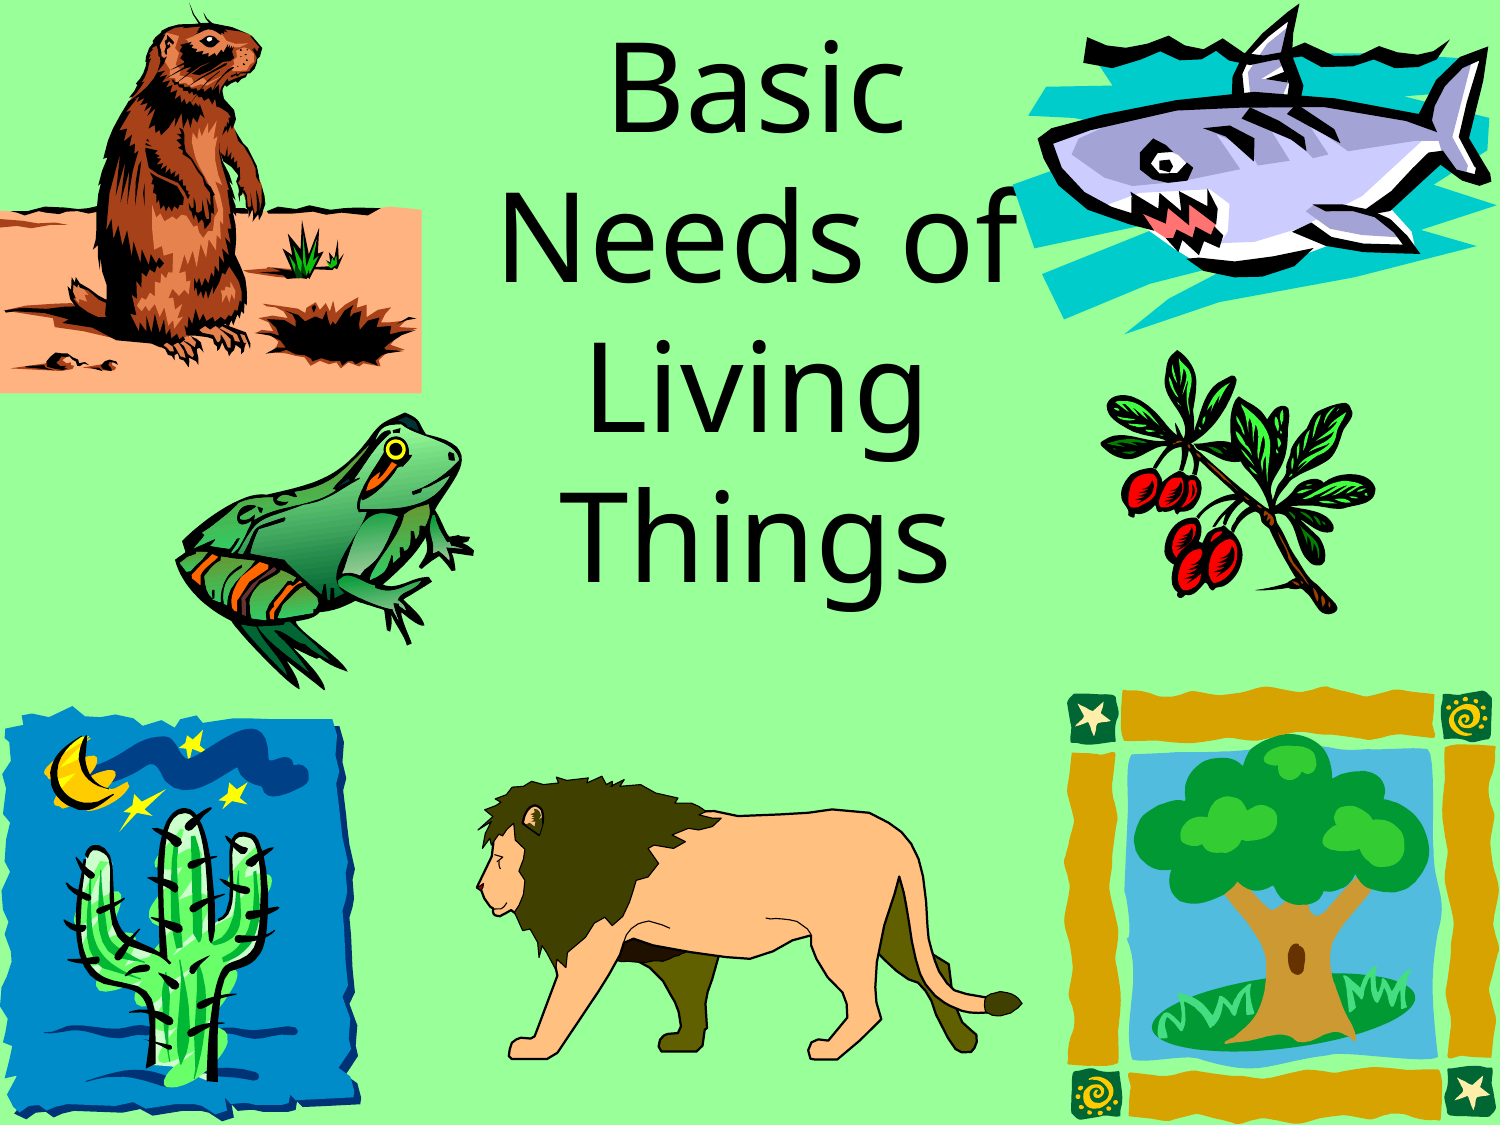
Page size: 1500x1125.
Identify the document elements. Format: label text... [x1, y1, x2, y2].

picture [174, 412, 490, 691]
picture [1100, 350, 1376, 620]
picture [0, 702, 365, 1125]
picture [474, 774, 1026, 1063]
picture [125, 794, 159, 824]
picture [0, 0, 426, 397]
text_box Basic Needs of Living Things [462, 0, 1051, 616]
picture [221, 785, 245, 805]
picture [56, 809, 297, 1087]
picture [45, 730, 308, 810]
picture [1062, 685, 1500, 1125]
picture [1012, 0, 1500, 338]
